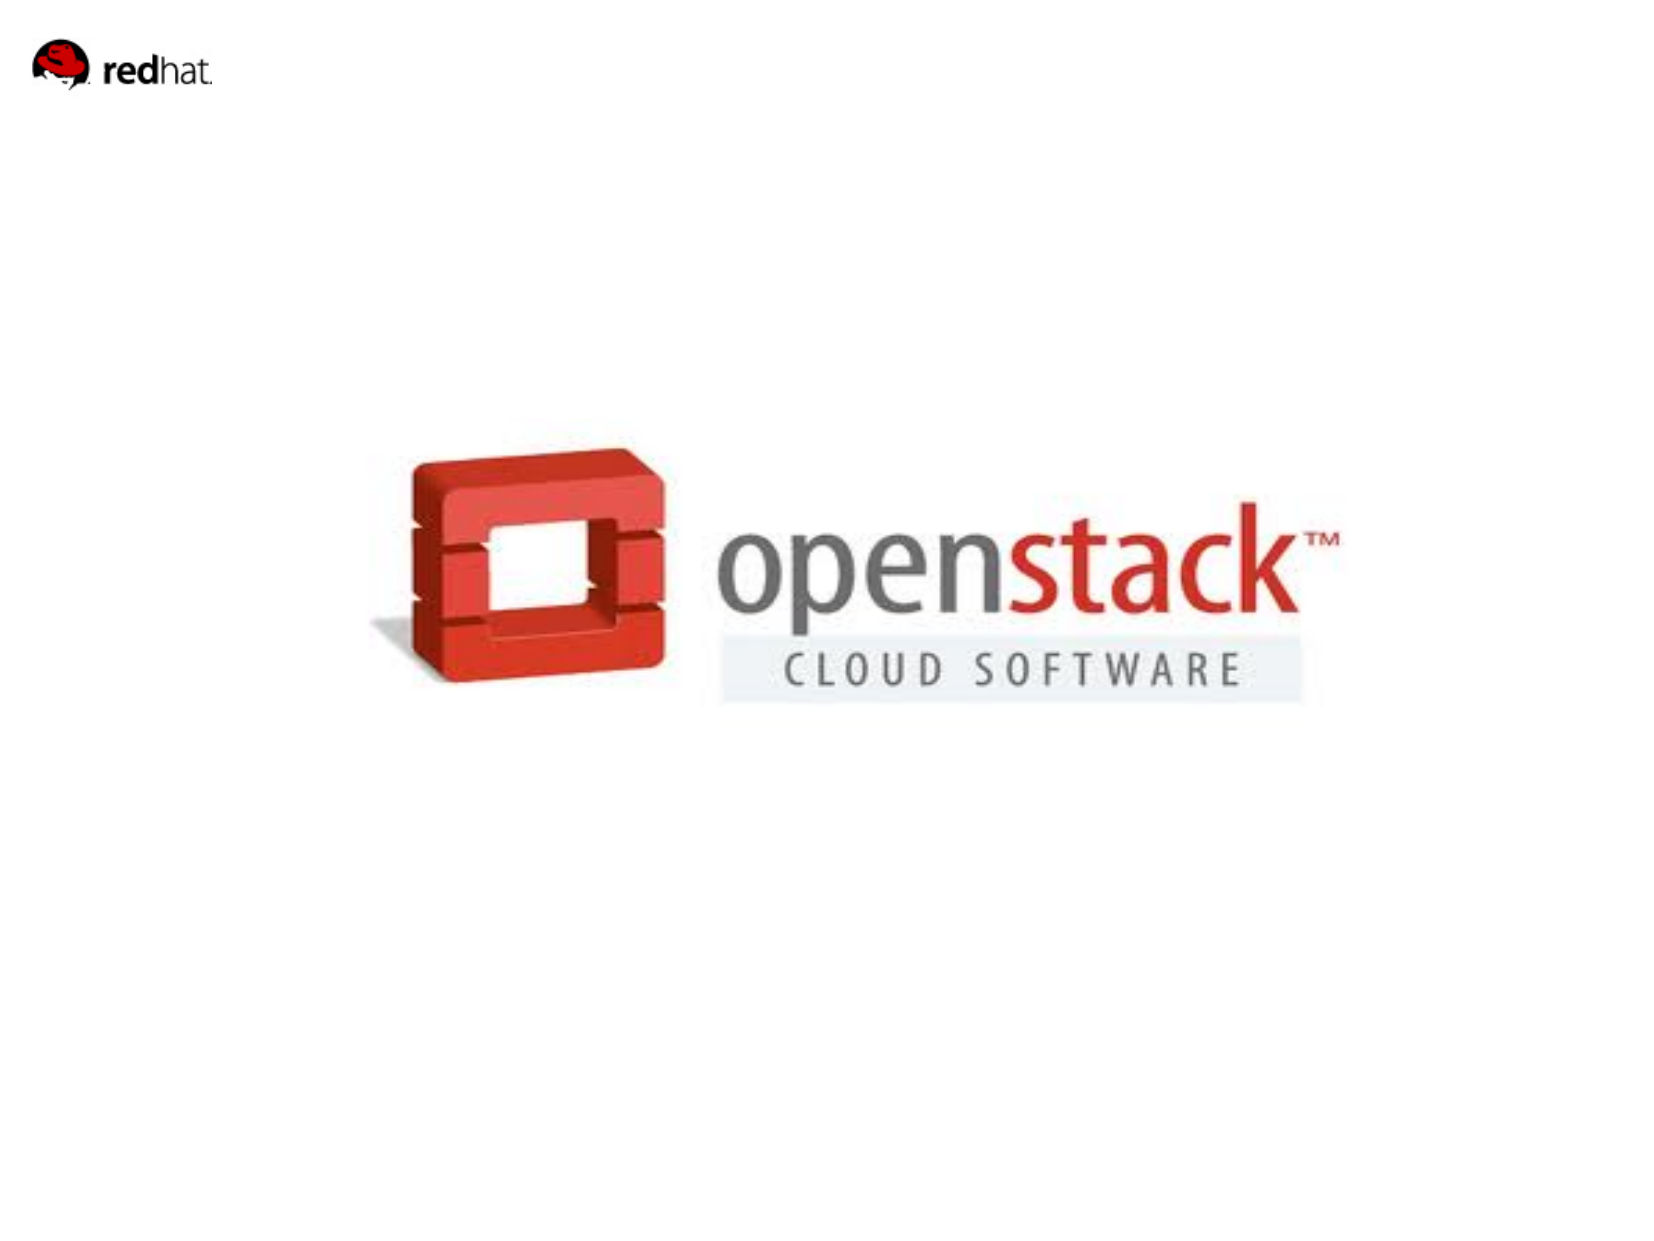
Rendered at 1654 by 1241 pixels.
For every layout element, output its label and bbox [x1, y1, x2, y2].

picture [31, 37, 212, 98]
picture [326, 418, 1387, 736]
